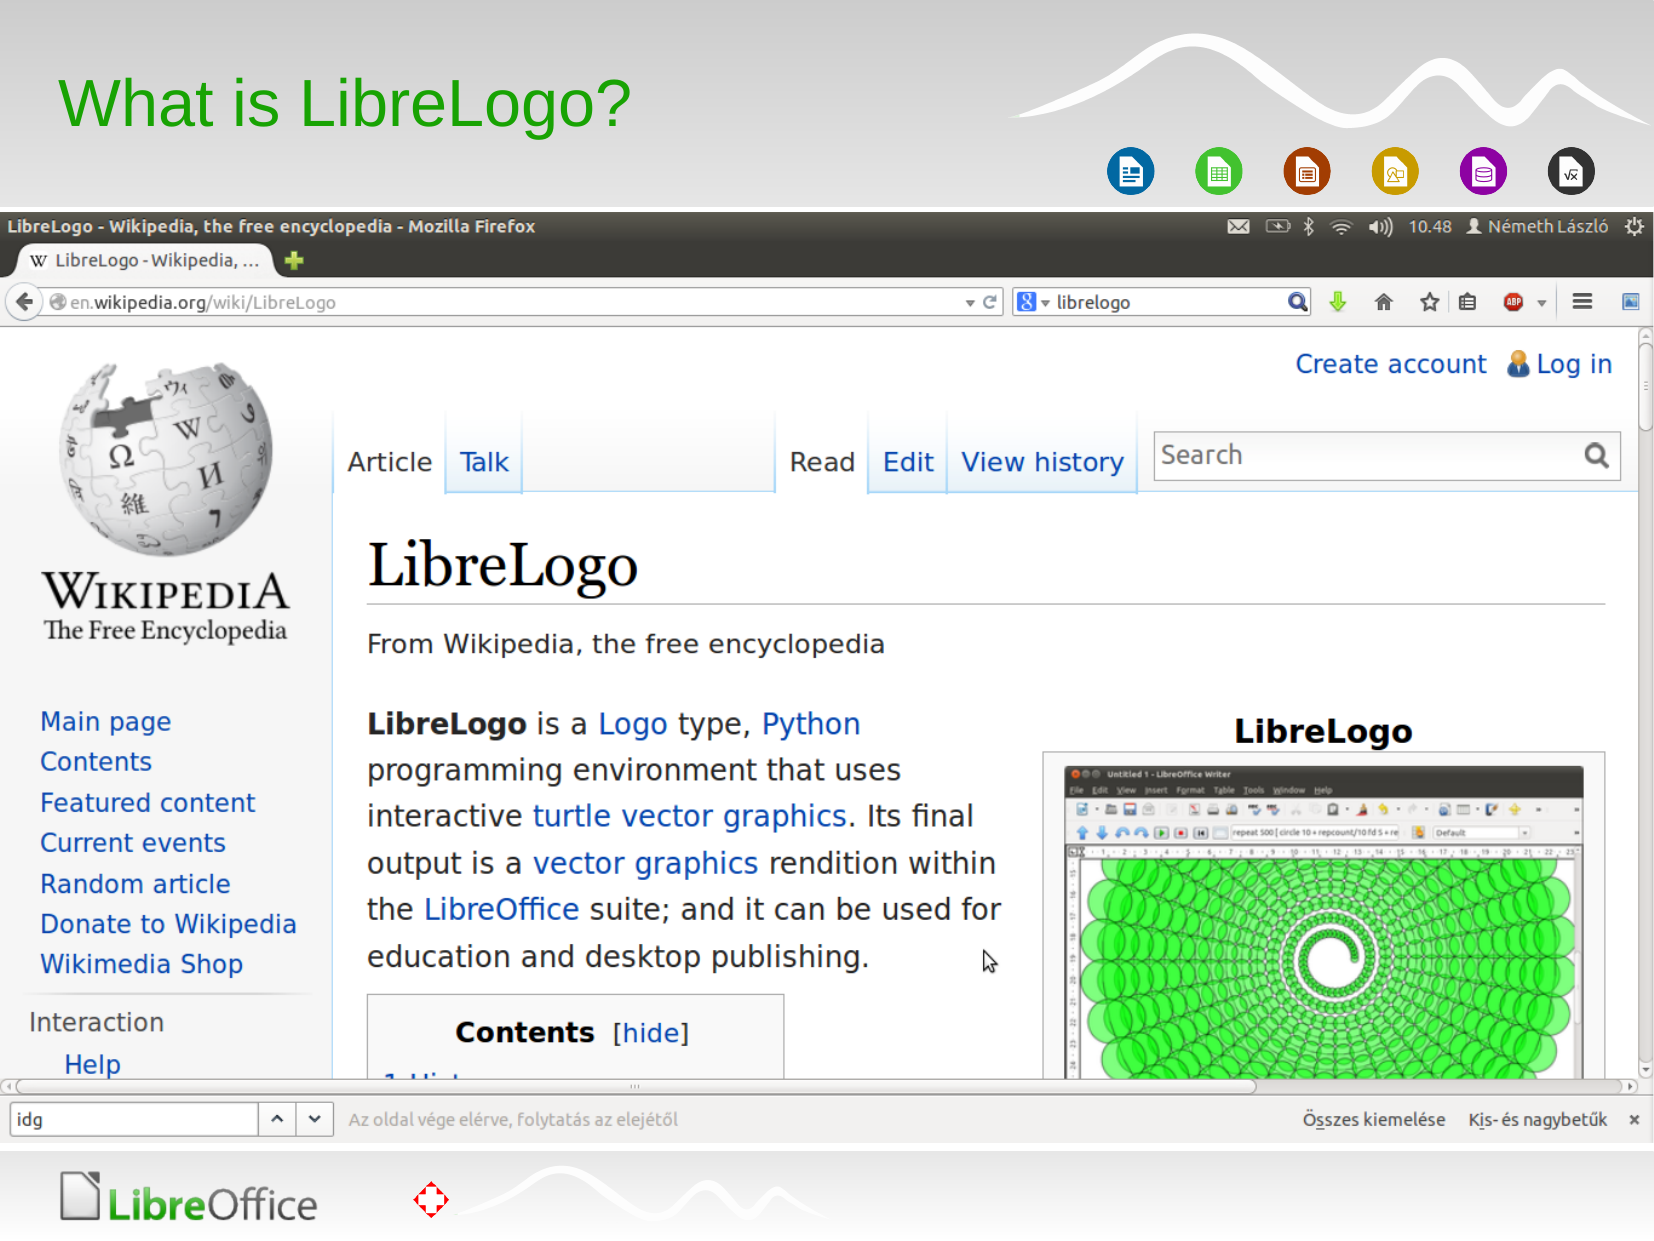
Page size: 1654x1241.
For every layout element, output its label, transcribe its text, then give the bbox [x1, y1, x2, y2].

picture [413, 1163, 833, 1223]
picture [1034, 29, 1654, 131]
picture [41, 1152, 337, 1240]
title What is LibreLogo? [59, 29, 1034, 178]
picture [1107, 147, 1595, 195]
picture [0, 212, 1654, 1143]
